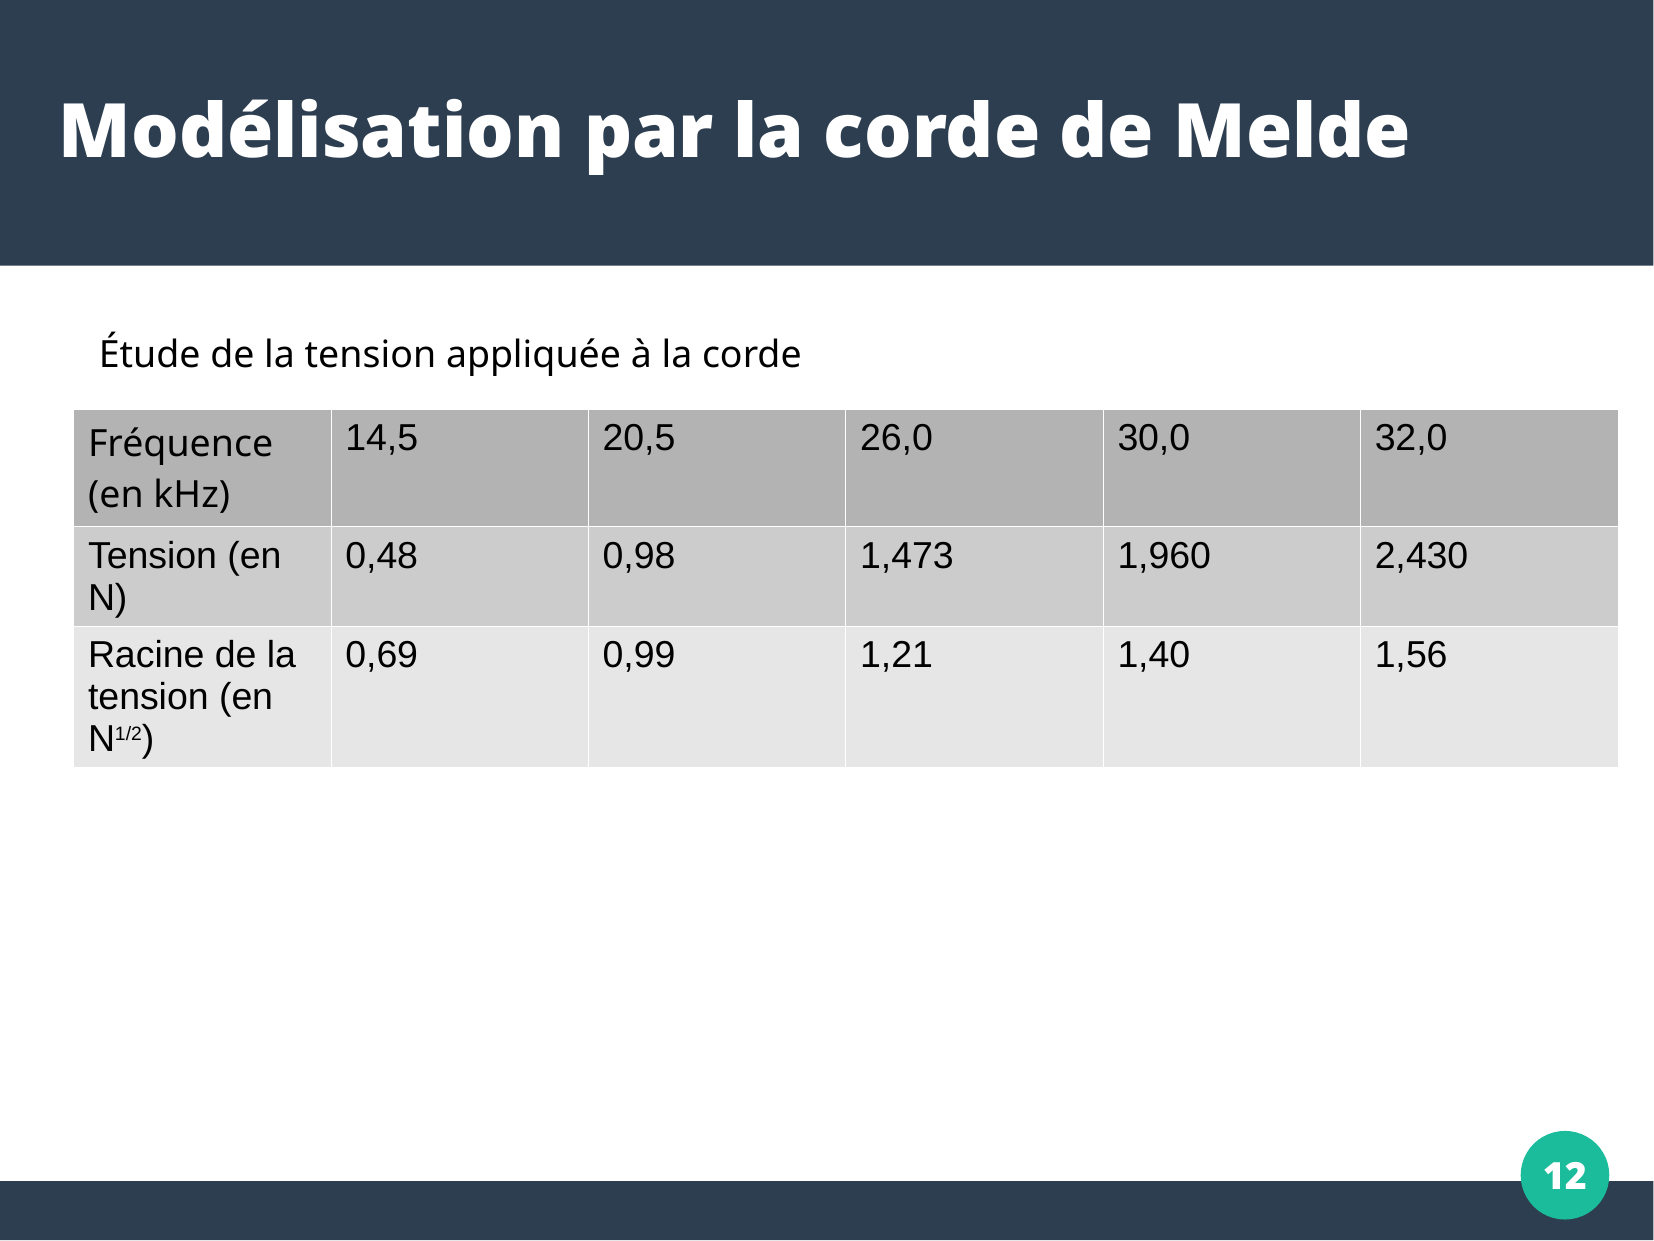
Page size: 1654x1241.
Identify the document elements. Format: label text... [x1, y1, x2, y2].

table_cell 1,21 [846, 627, 1103, 767]
table_header 30,0 [1104, 410, 1360, 526]
table_header Fréquence (en kHz) [74, 410, 331, 526]
table_cell Racine de la tension (en N1/2) [74, 627, 331, 767]
table_cell Tension (en N) [74, 527, 331, 626]
table_cell 1,56 [1361, 627, 1618, 767]
table_cell 0,48 [332, 527, 588, 626]
table_cell 0,69 [332, 627, 588, 767]
table_header 20,5 [589, 410, 845, 526]
table_cell 0,99 [589, 627, 845, 767]
table_cell 1,40 [1104, 627, 1360, 767]
table_header 14,5 [332, 410, 588, 526]
table_cell 2,430 [1361, 527, 1618, 626]
text_box Étude de la tension appliquée à la corde [84, 320, 910, 379]
title Modélisation par la corde de Melde [59, 49, 1595, 207]
table_cell 1,473 [846, 527, 1103, 626]
table_header 26,0 [846, 410, 1103, 526]
table_cell 1,960 [1104, 527, 1360, 626]
table_header 32,0 [1361, 410, 1618, 526]
table_cell 0,98 [589, 527, 845, 626]
